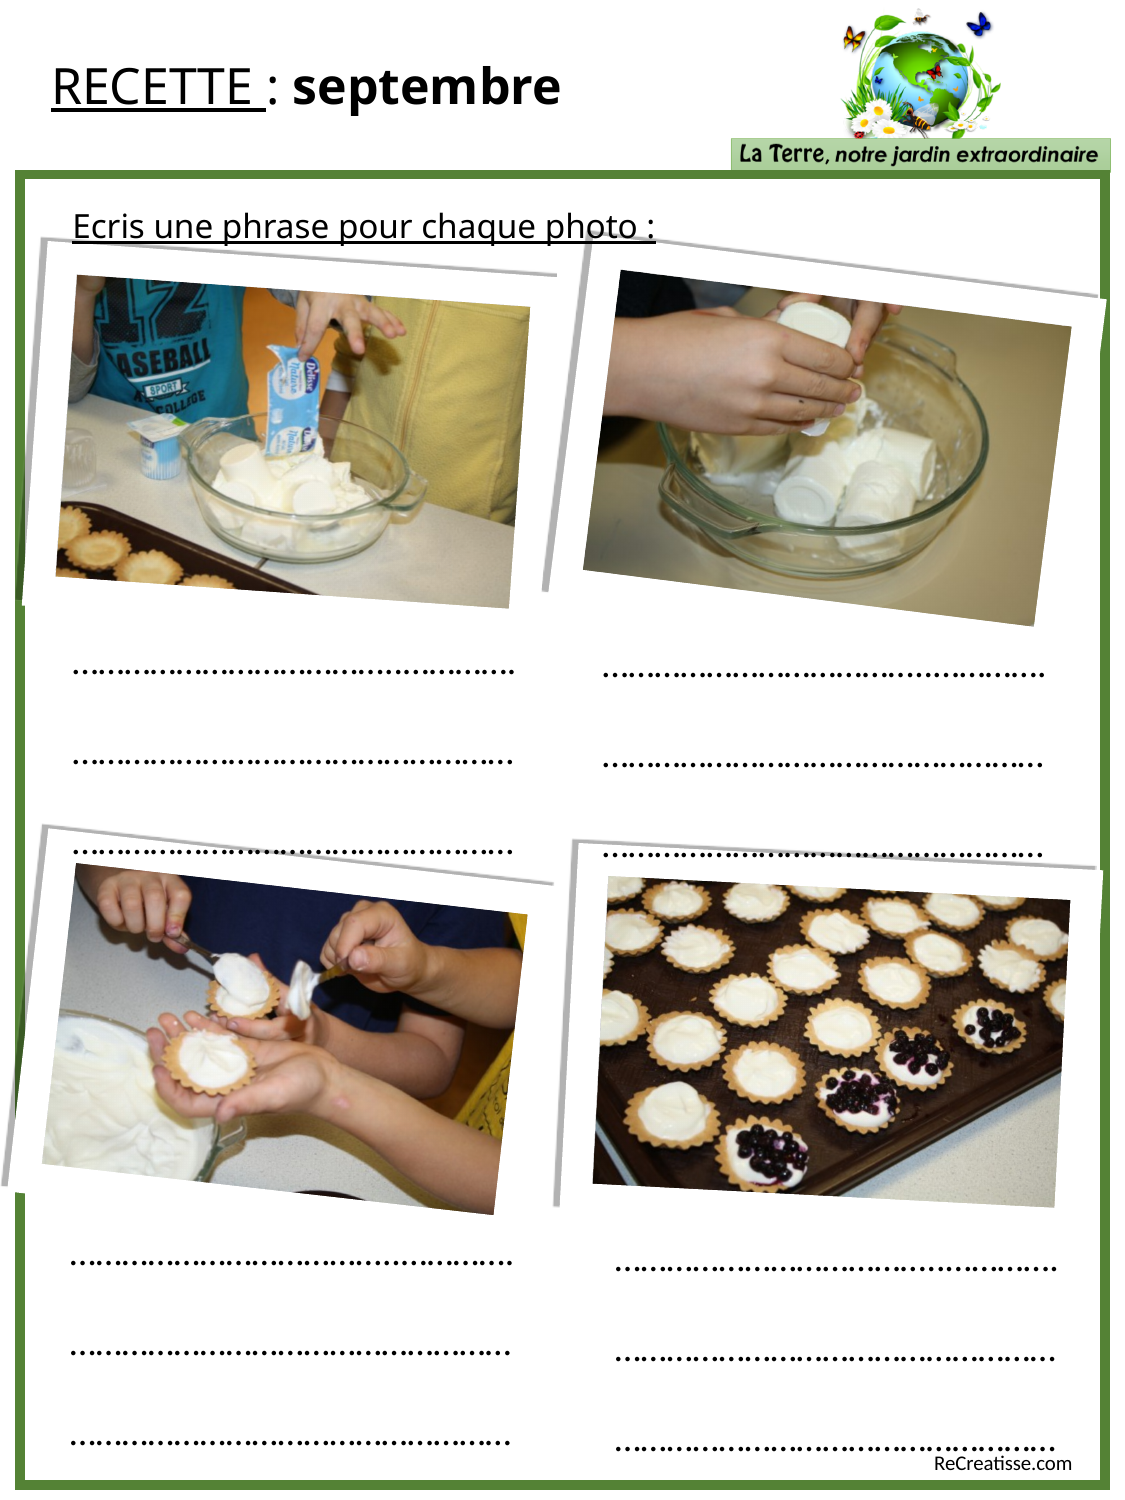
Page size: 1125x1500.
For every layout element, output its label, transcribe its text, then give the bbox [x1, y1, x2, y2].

text_box Ecris une phrase pour chaque photo : [57, 198, 943, 253]
text_box ………………………………..…………. …………………………………………… …………………………………………… [600, 1227, 1074, 1467]
text_box ………………………………..…………. …………………………………………… …………………………………………… [57, 630, 532, 870]
picture [41, 870, 528, 1216]
picture [582, 269, 1072, 627]
text_box RECETTE : septembre [36, 47, 577, 122]
text_box ………………………………..…………. …………………………………………… …………………………………………… [587, 632, 1062, 872]
text_box ReCreatisse.com [919, 1442, 1088, 1482]
picture [55, 274, 531, 609]
text_box ………………………………..…………. …………………………………………… …………………………………………… [55, 1220, 530, 1460]
picture [592, 875, 1071, 1208]
picture [726, 6, 1112, 180]
